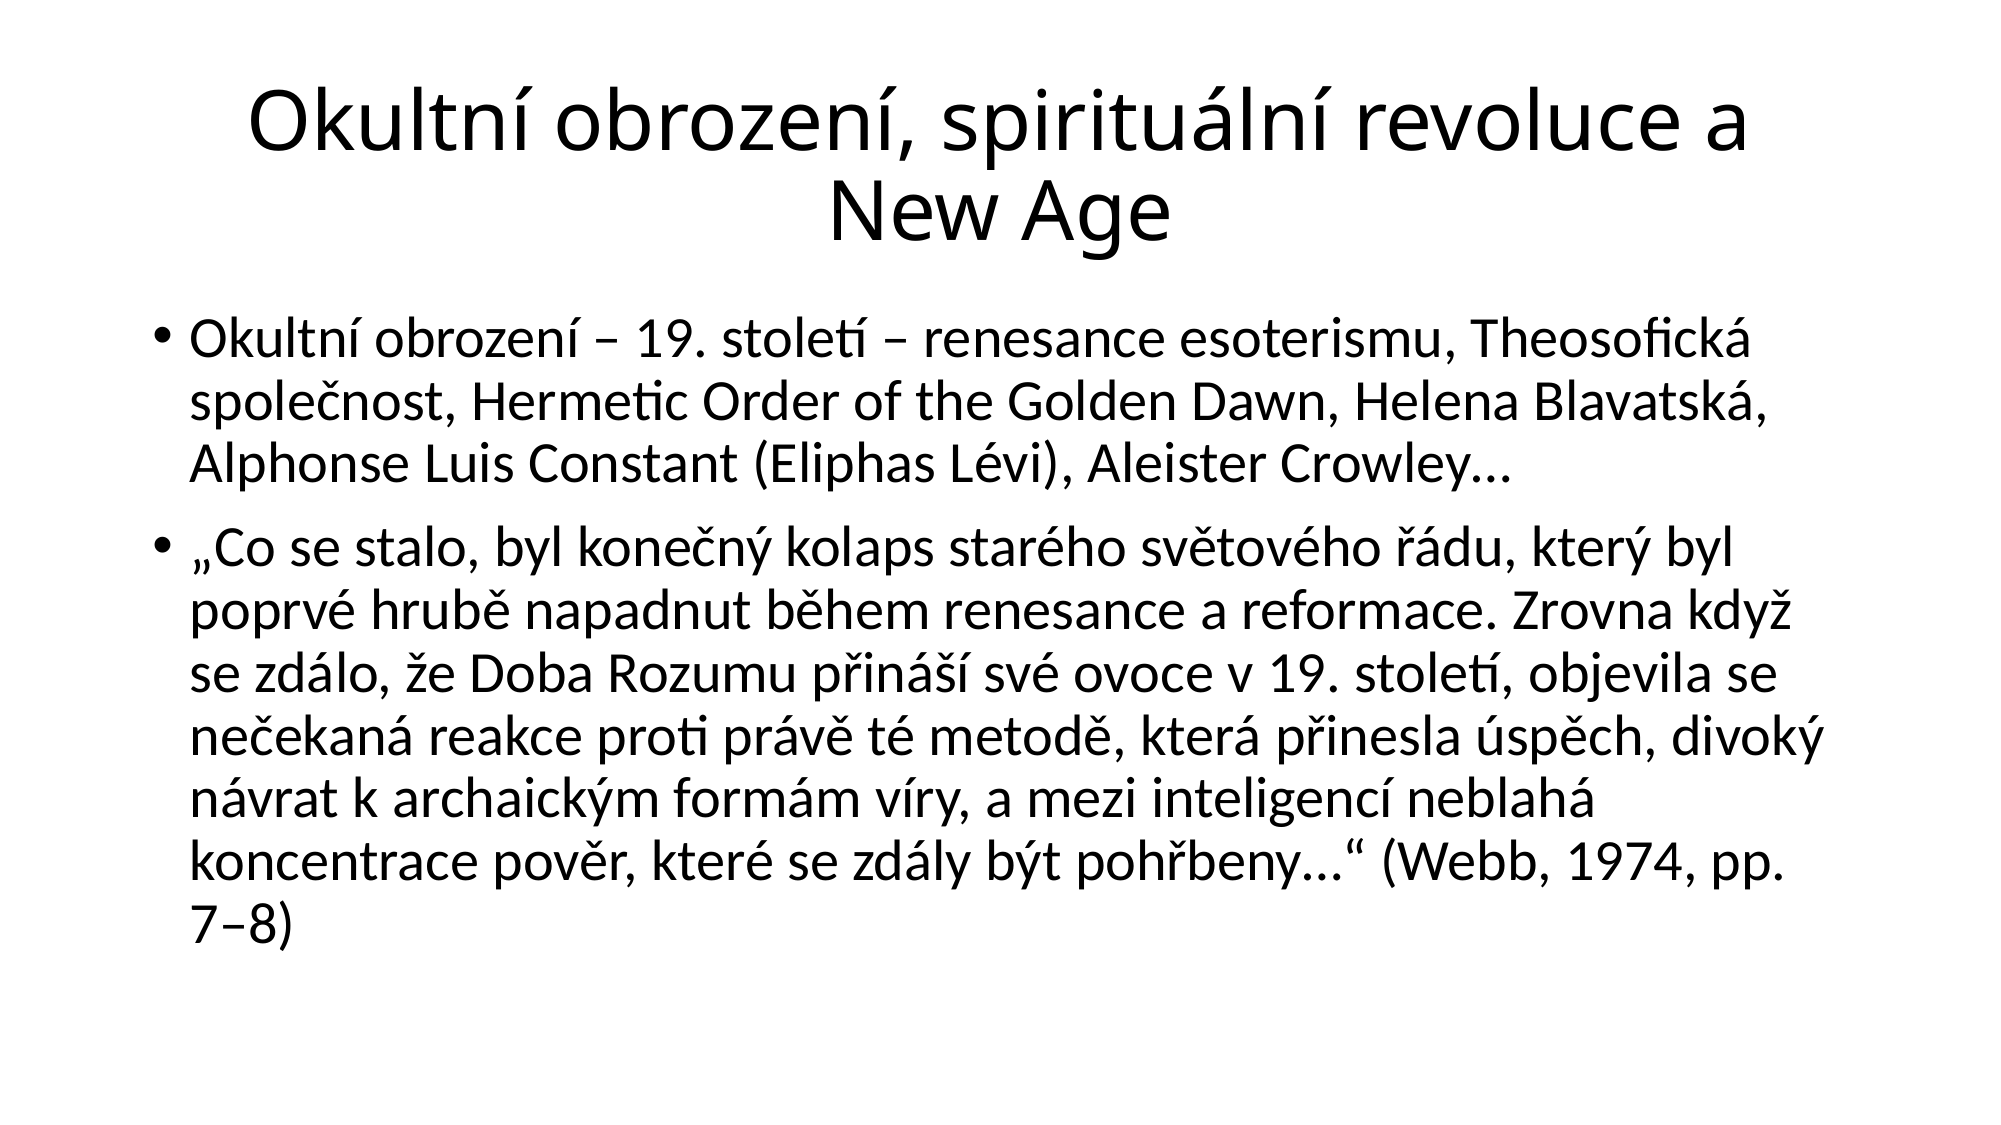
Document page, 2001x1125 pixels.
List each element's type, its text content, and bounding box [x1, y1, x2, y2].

title Okultní obrození, spirituální revoluce a New Age [137, 59, 1863, 278]
list Okultní obrození – 19. století – renesance esoterismu, Theosofická společnost, Hermetic Order of the Golden Dawn, Helena Blavatská, Alphonse Luis Constant (Eliphas Lévi), Aleister Crowley… „Co se stalo, byl konečný kolaps starého světového řádu, který byl poprvé hrubě napadnut během renesance a reformace. Zrovna když se zdálo, že Doba Rozumu přináší své ovoce v 19. století, objevila se nečekaná reakce proti právě té metodě, která přinesla úspěch, divoký návrat k archaickým formám víry, a mezi inteligencí neblahá koncentrace pověr, které se zdály být pohřbeny…“ (Webb, 1974, pp. 7–8) [137, 299, 1863, 1014]
